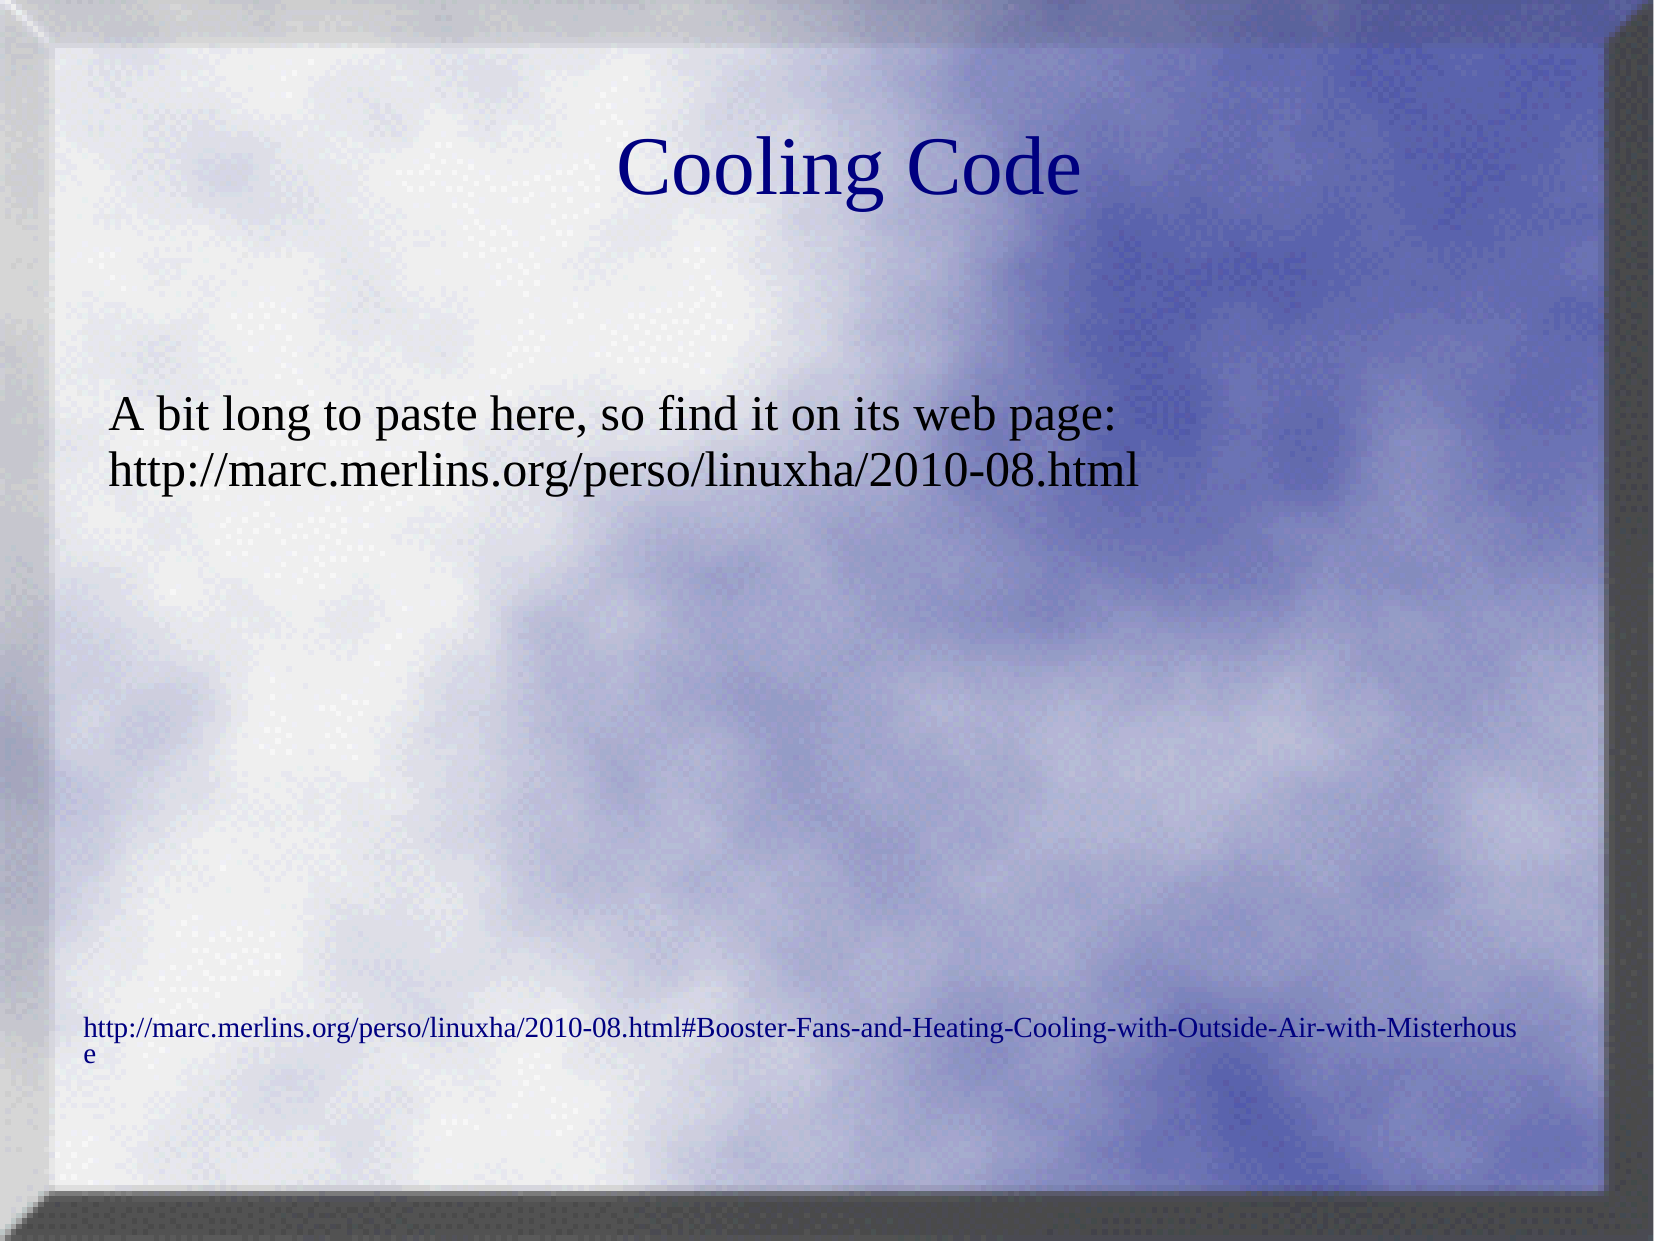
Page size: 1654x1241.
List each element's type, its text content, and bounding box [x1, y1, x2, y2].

picture [0, 0, 1654, 1241]
text_box A bit long to paste here, so find it on its web page: http://marc.merlins.org/perso/linuxha/2010-08.html [108, 386, 1528, 763]
title Cooling Code [201, 102, 1440, 231]
text_box http://marc.merlins.org/perso/linuxha/2010-08.html#Booster-Fans-and-Heating-Cooling-with-Outside-Air-with-Misterhouse [83, 1011, 1528, 1058]
